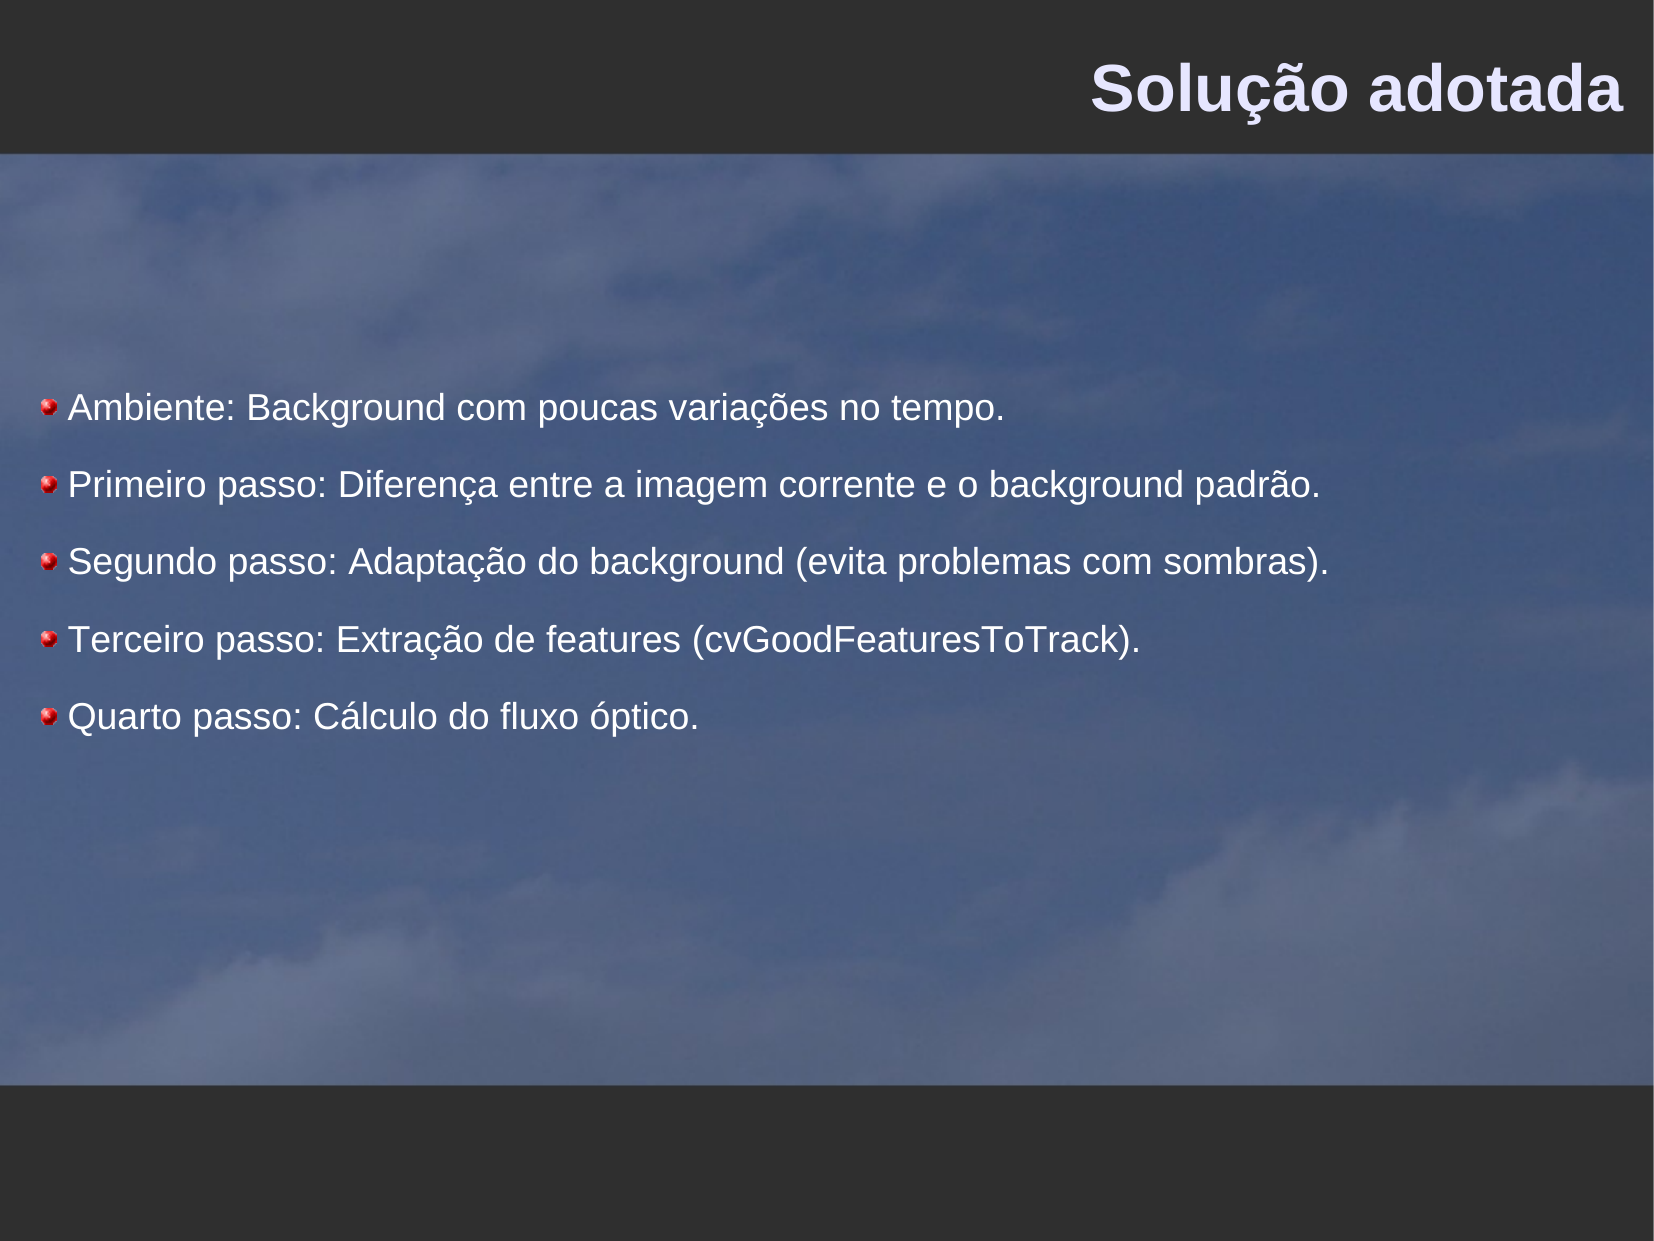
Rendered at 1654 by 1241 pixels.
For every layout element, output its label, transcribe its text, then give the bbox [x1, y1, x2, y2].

subtitle Ambiente: Background com poucas variações no tempo. Primeiro passo: Diferença entre a imagem corrente e o background padrão. Segundo passo: Adaptação do background (evita problemas com sombras). Terceiro passo: Extração de features (cvGoodFeaturesToTrack). Quarto passo: Cálculo do fluxo óptico. [29, 385, 1625, 738]
picture [0, 0, 1654, 1241]
title Solução adotada [29, 29, 1625, 148]
